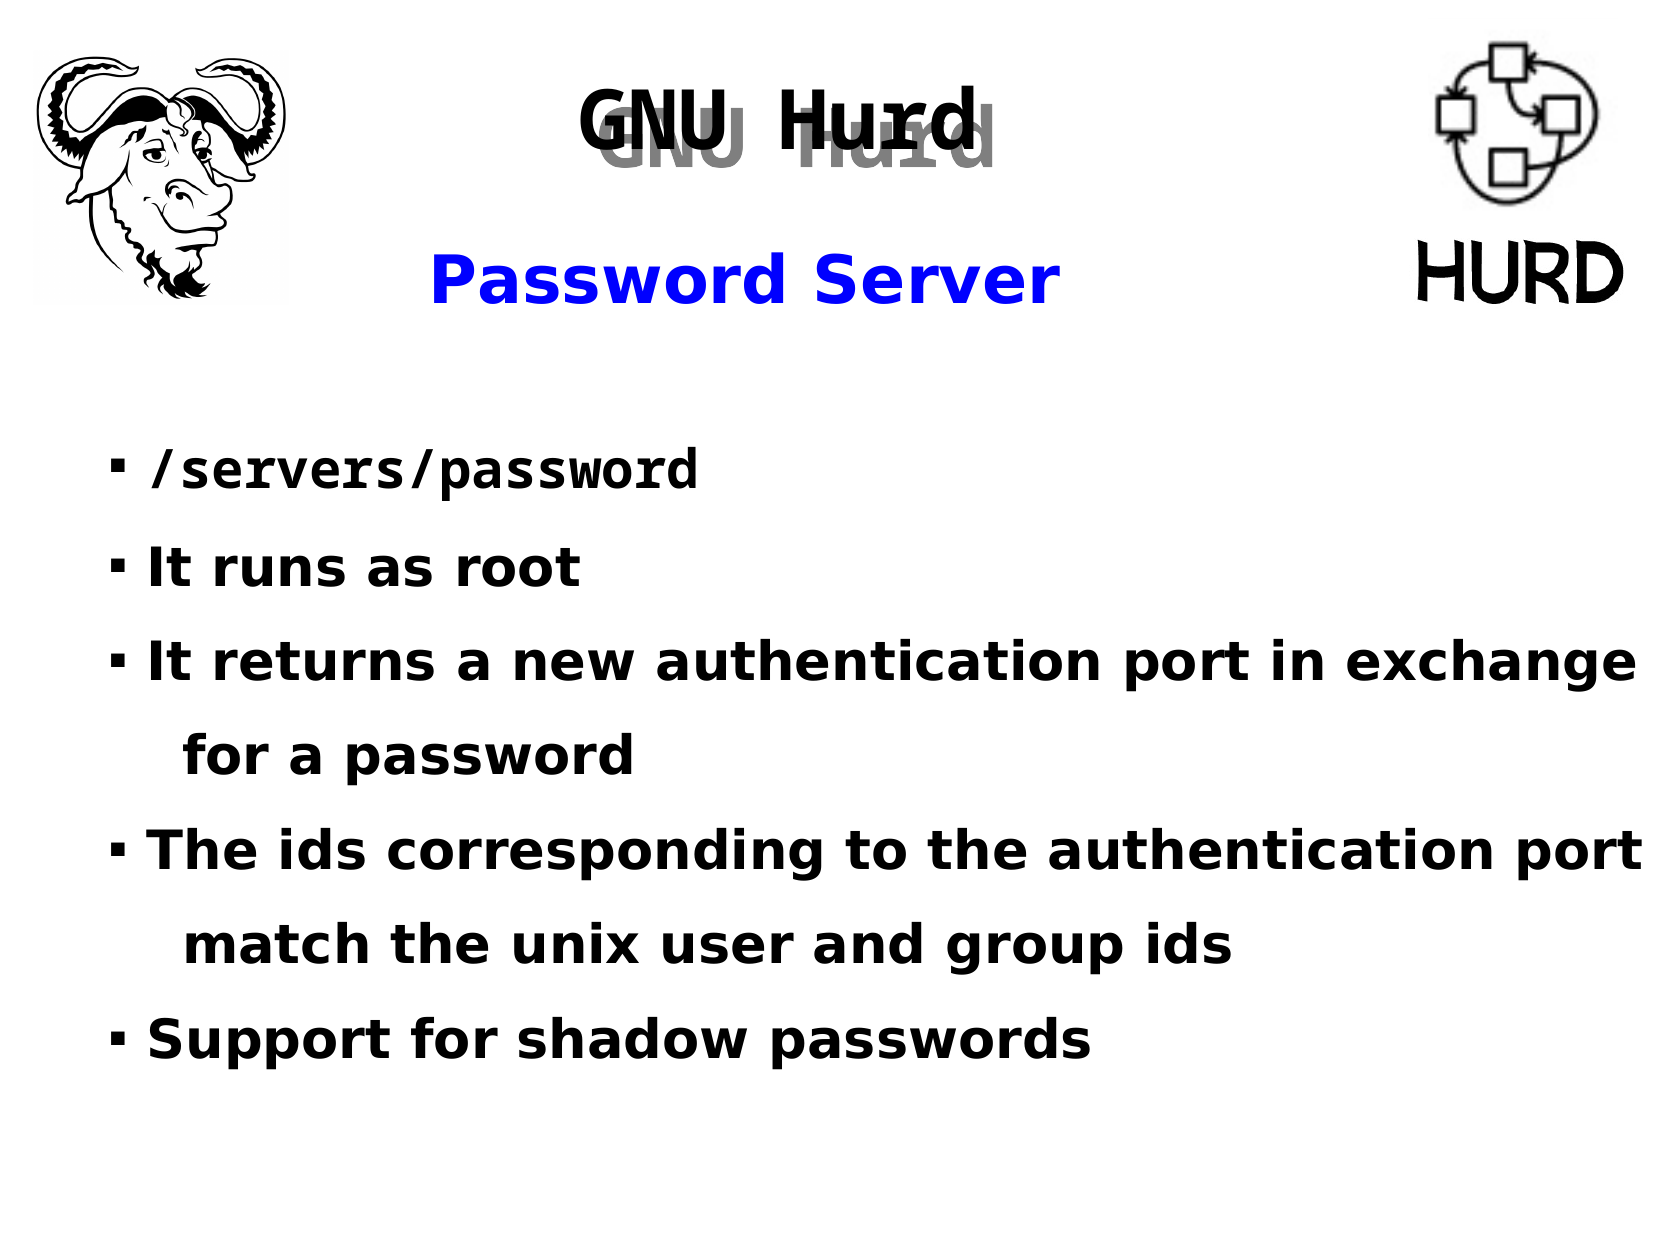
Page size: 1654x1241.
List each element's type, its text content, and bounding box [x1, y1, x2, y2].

text_box GNU Hurd [578, 60, 1028, 158]
text_box /servers/password It runs as root It returns a new authentication port in exchange for a password The ids corresponding to the authentication port match the unix user and group ids Support for shadow passwords [40, 393, 1654, 1024]
picture [33, 50, 289, 305]
text_box Password Server [428, 203, 1215, 304]
picture [1428, 17, 1618, 224]
picture [1409, 238, 1628, 309]
